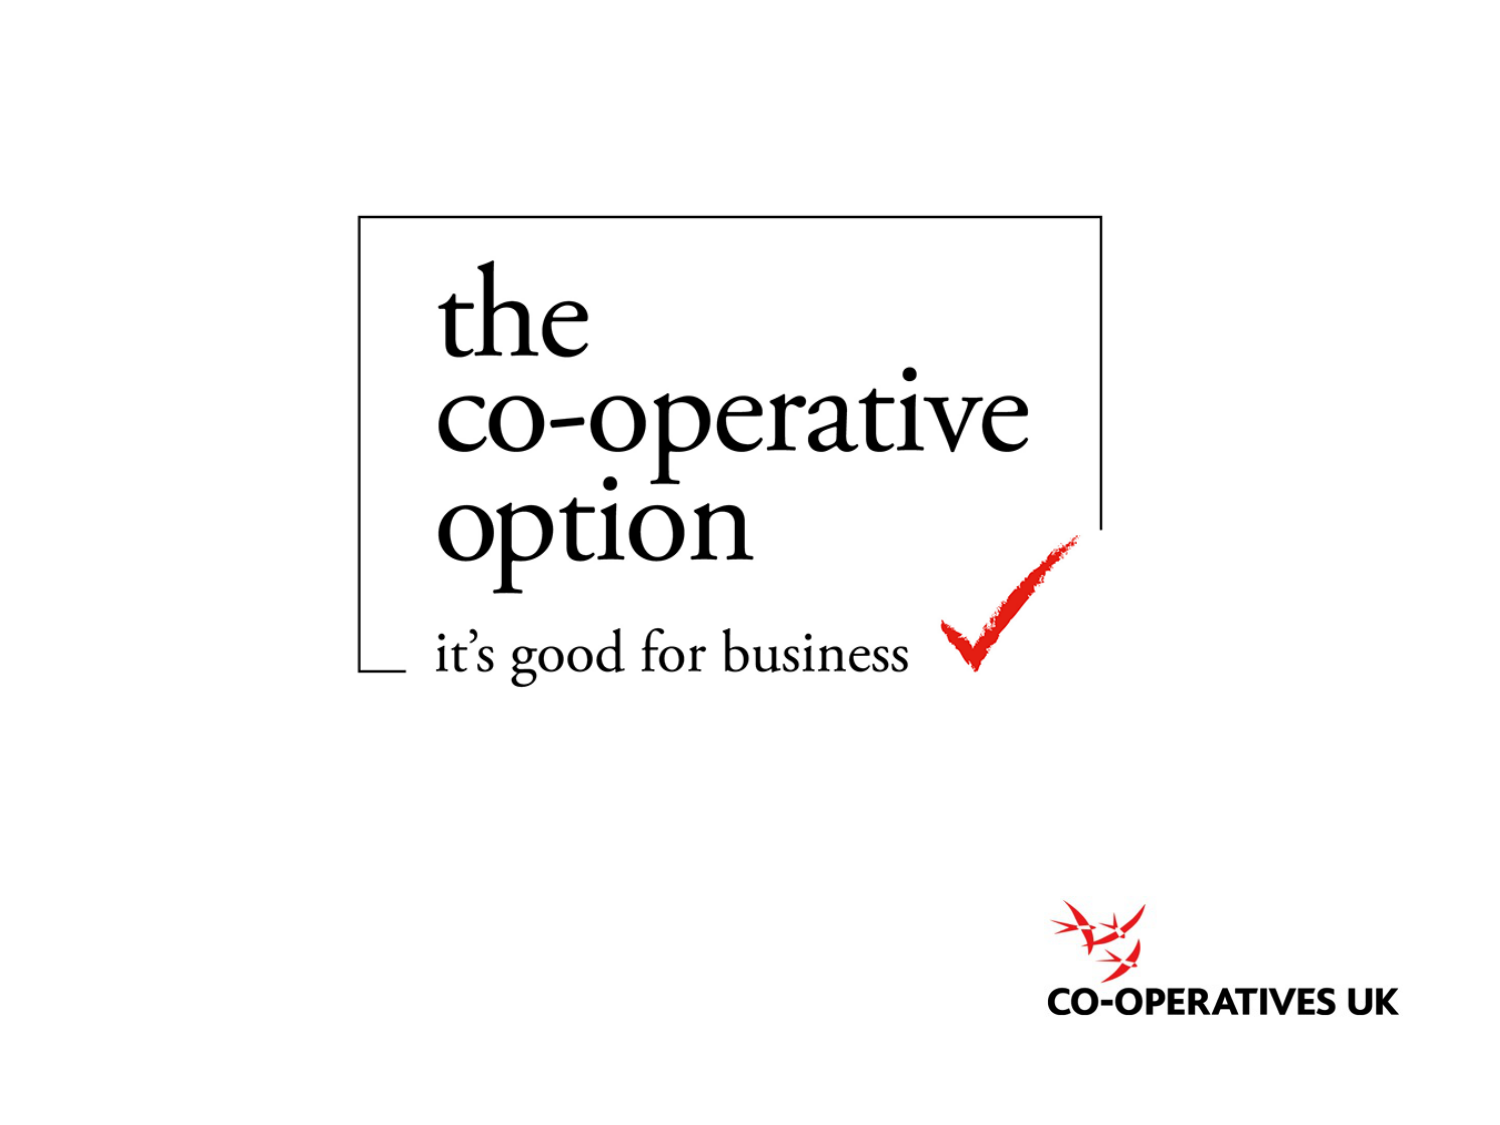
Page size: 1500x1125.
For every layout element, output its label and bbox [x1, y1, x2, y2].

picture [342, 206, 1119, 697]
picture [1044, 896, 1403, 1019]
